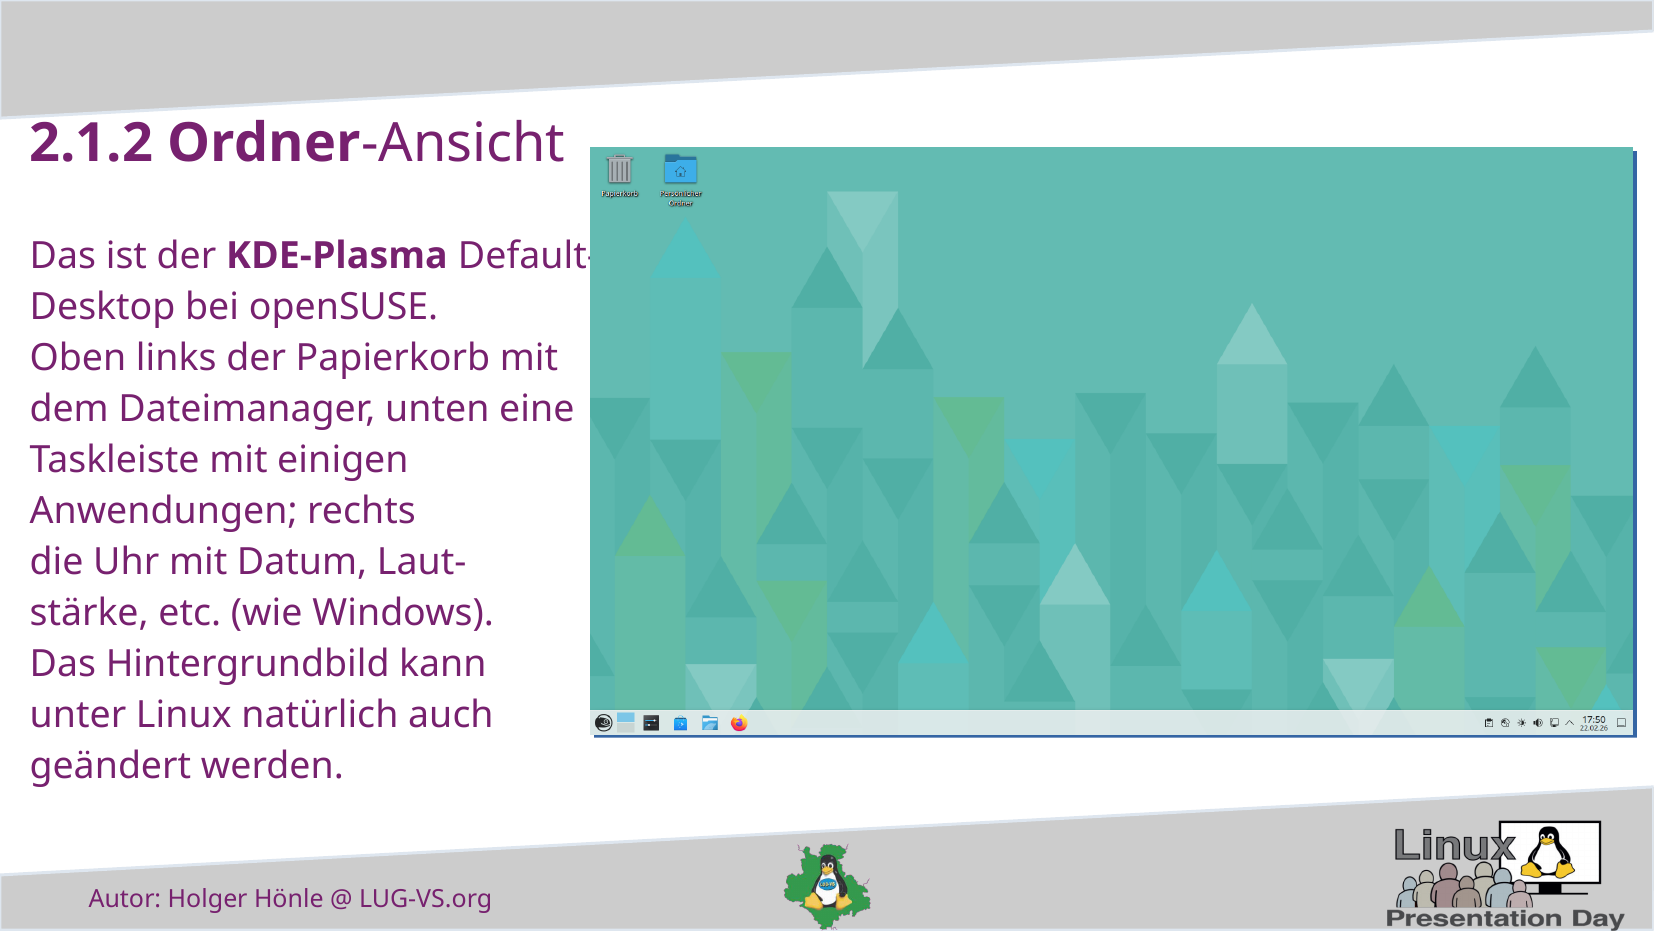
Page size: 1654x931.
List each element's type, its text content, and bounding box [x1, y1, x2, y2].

picture [781, 886, 873, 931]
picture [1387, 886, 1625, 931]
subtitle 2.1.2 Ordner-Ansicht Das ist der KDE-Plasma Default- Desktop bei openSUSE. Oben links der Papierkorb mit dem Dateimanager, unten eine Taskleiste mit einigen Anwendungen; rechts die Uhr mit Datum, Laut- stärke, etc. (wie Windows). Das Hintergrundbild kann unter Linux natürlich auch geändert werden. [29, 29, 1654, 886]
picture [590, 147, 1633, 735]
